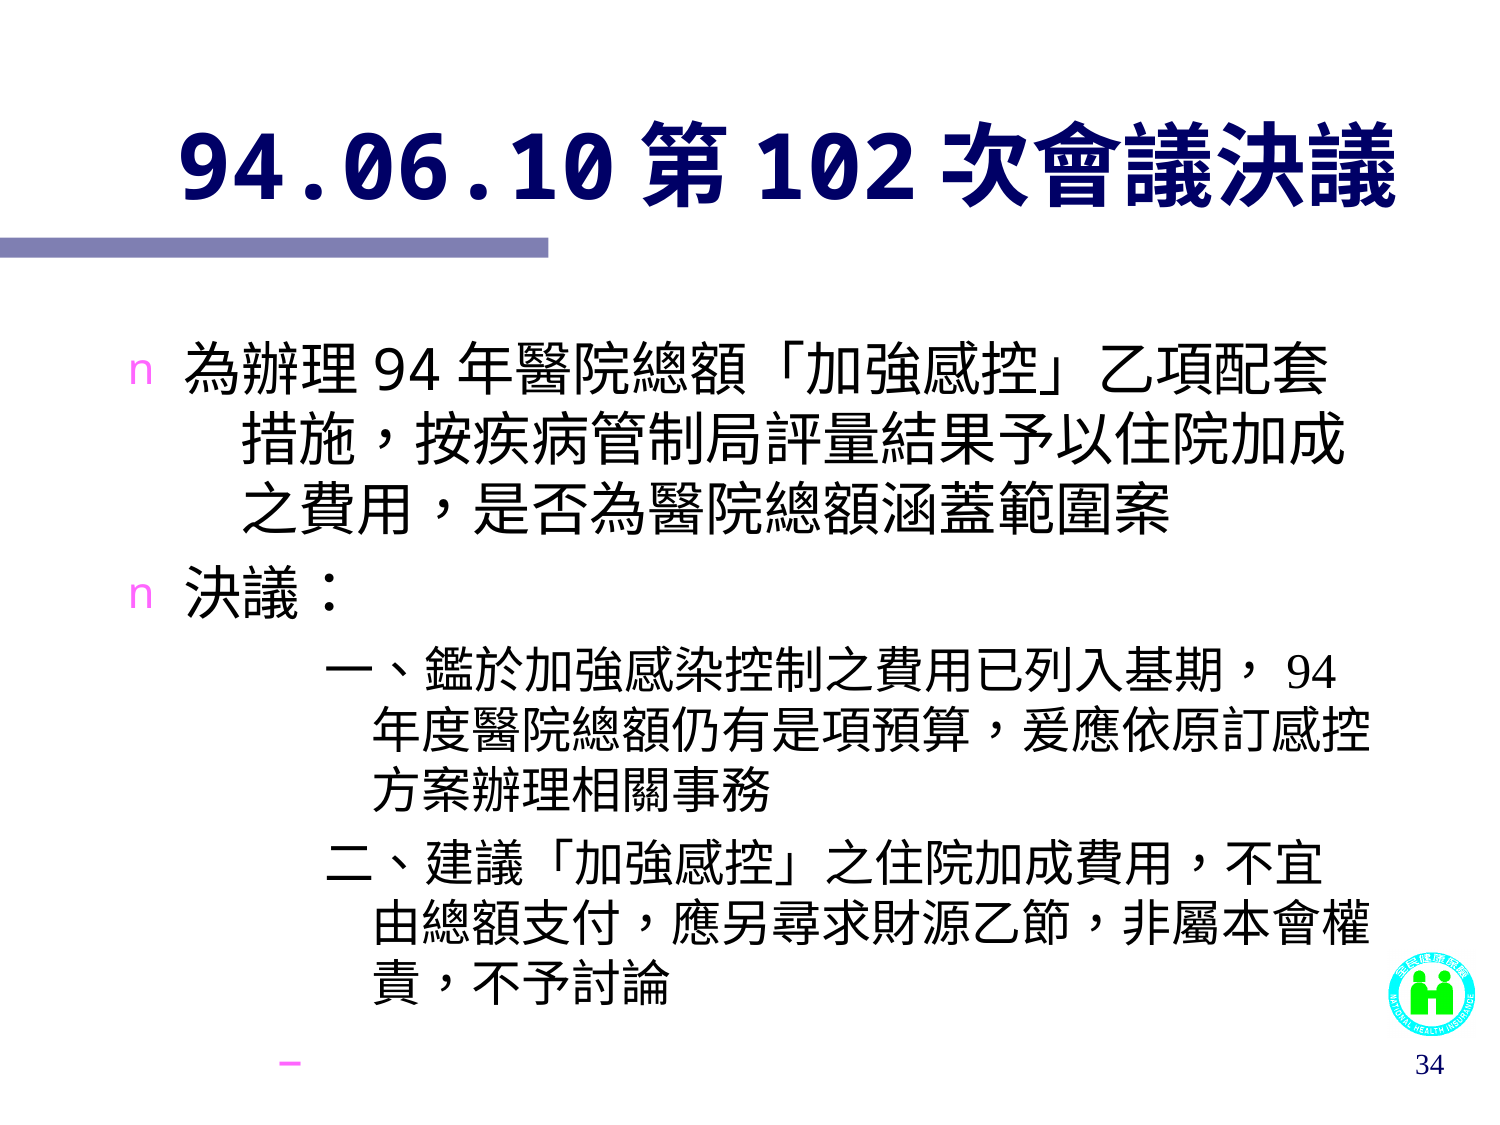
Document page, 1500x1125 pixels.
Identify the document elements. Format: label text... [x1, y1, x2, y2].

title 94.06.10第102次會議決議 [150, 37, 1426, 225]
list 為辦理94年醫院總額「加強感控」乙項配套措施，按疾病管制局評量結果予以住院加成之費用，是否為醫院總額涵蓋範圍案 決議： 一、鑑於加強感染控制之費用已列入基期，94年度醫院總額仍有是項預算，爰應依原訂感控方案辦理相關事務 二、建議「加強感控」之住院加成費用，不宜由總額支付，應另尋求財源乙節，非屬本會權責，不予討論 [112, 324, 1388, 1051]
text_box [1400, 1037, 1476, 1125]
